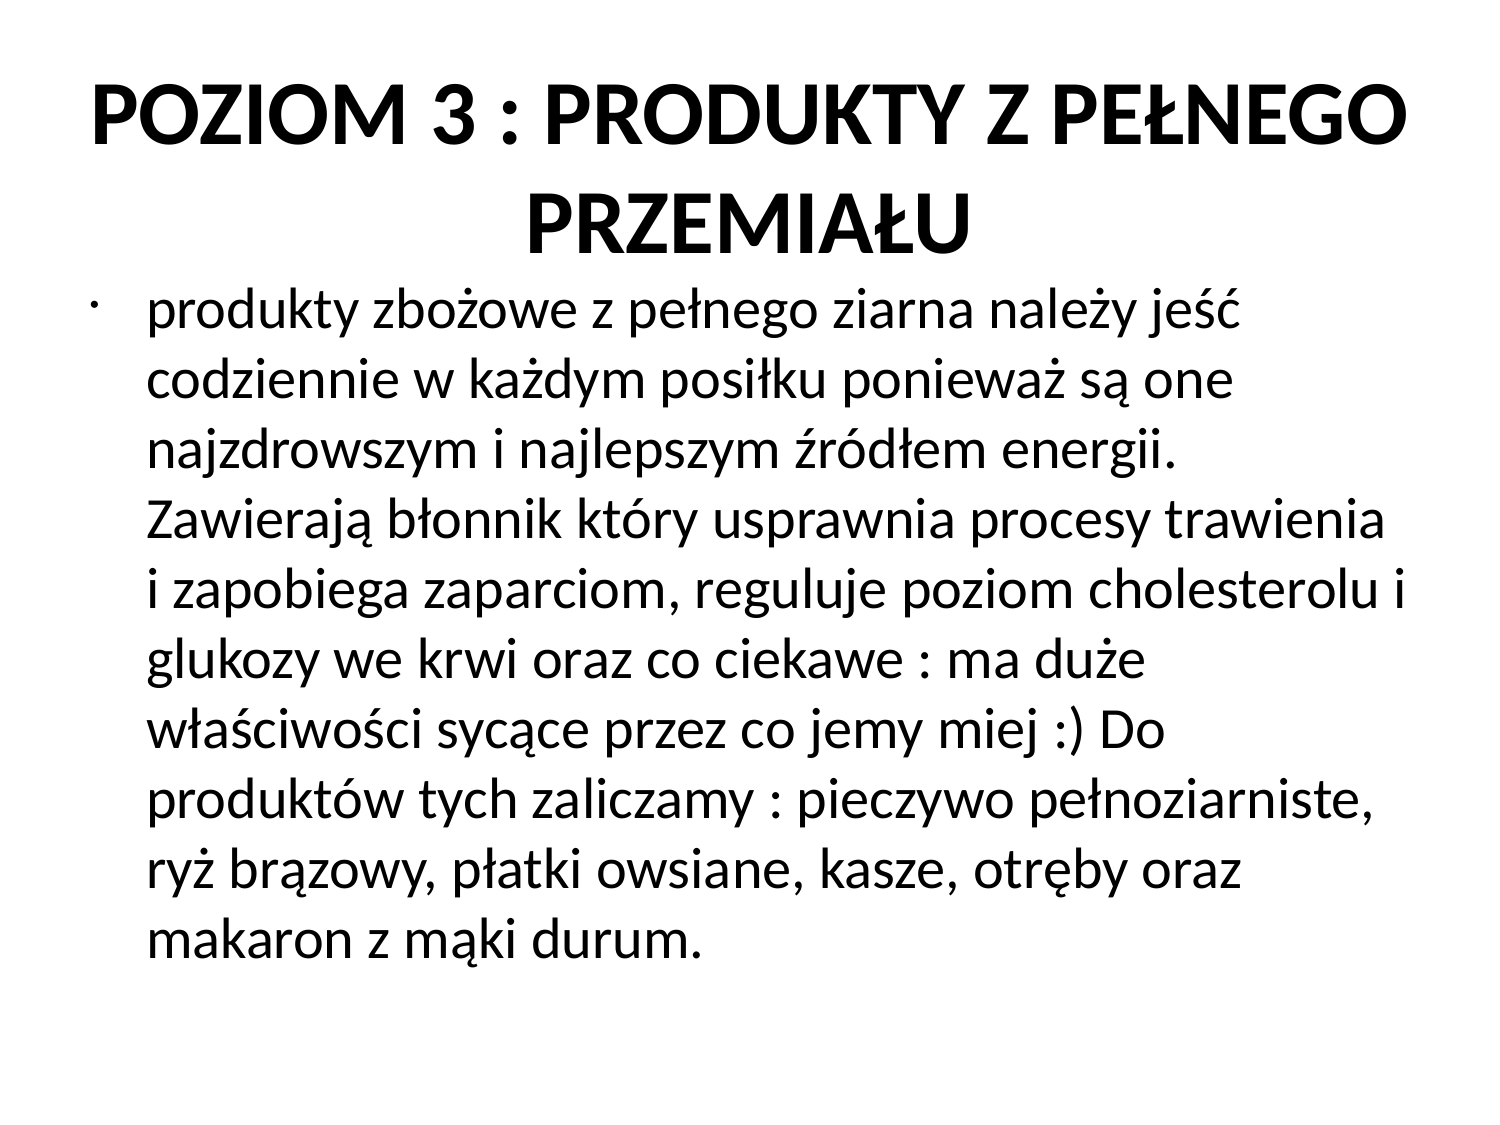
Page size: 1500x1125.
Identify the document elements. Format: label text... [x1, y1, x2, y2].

list produkty zbożowe z pełnego ziarna należy jeść codziennie w każdym posiłku ponieważ są one najzdrowszym i najlepszym źródłem energii. Zawierają błonnik który usprawnia procesy trawienia i zapobiega zaparciom, reguluje poziom cholesterolu i glukozy we krwi oraz co ciekawe : ma duże właściwości sycące przez co jemy miej :) Do produktów tych zaliczamy : pieczywo pełnoziarniste, ryż brązowy, płatki owsiane, kasze, otręby oraz makaron z mąki durum. [75, 262, 1425, 1005]
title POZIOM 3 : PRODUKTY Z PEŁNEGO PRZEMIAŁU [75, 45, 1425, 233]
